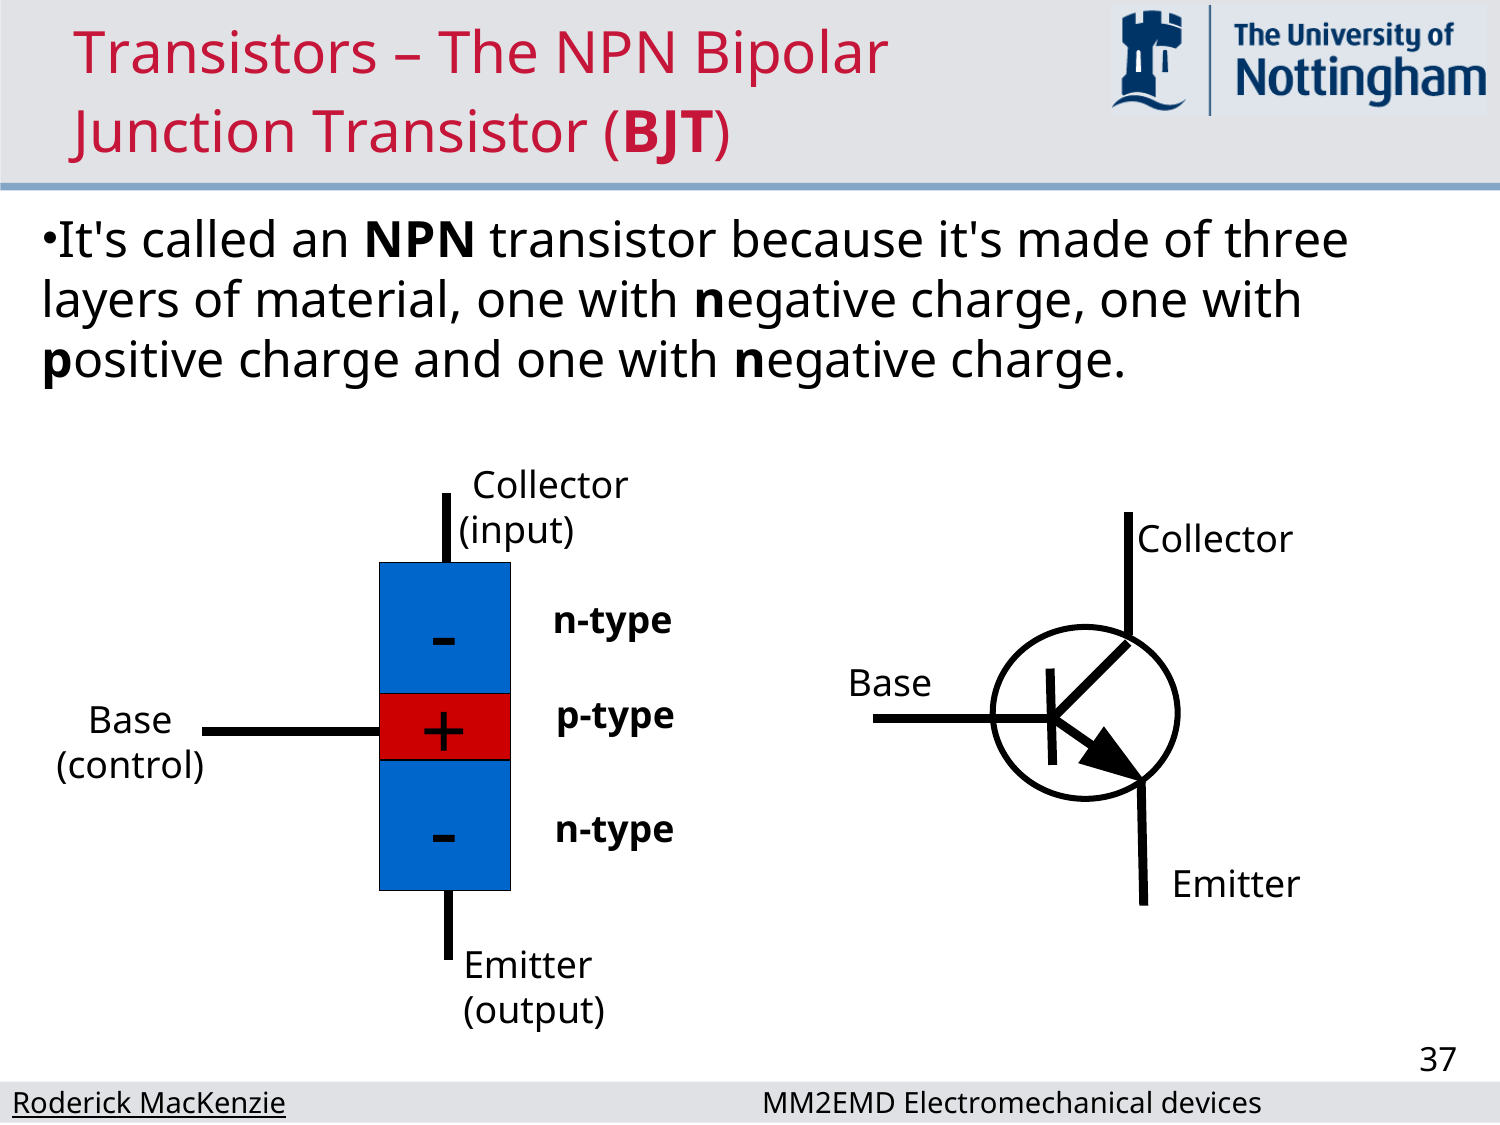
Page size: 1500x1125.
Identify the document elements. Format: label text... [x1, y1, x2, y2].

text_box Base [819, 651, 1018, 733]
text_box It's called an NPN transistor because it's made of three layers of material, one with negative charge, one with positive charge and one with negative charge. [26, 200, 1473, 455]
text_box - [379, 760, 511, 891]
title Transistors – The NPN Bipolar Junction Transistor (BJT) [59, 14, 1097, 166]
text_box Collector (input) [444, 455, 710, 589]
text_box Base (control) [5, 688, 242, 884]
text_box <number> [1404, 1030, 1500, 1101]
text_box n-type [537, 588, 745, 664]
text_box - [379, 562, 511, 693]
text_box Collector [1108, 507, 1375, 643]
picture [1111, 4, 1487, 116]
text_box n-type [539, 797, 746, 873]
text_box p-type [541, 684, 748, 759]
text_box + [379, 693, 511, 760]
text_box Emitter (output) [435, 933, 702, 1069]
text_box Emitter [1143, 852, 1410, 988]
